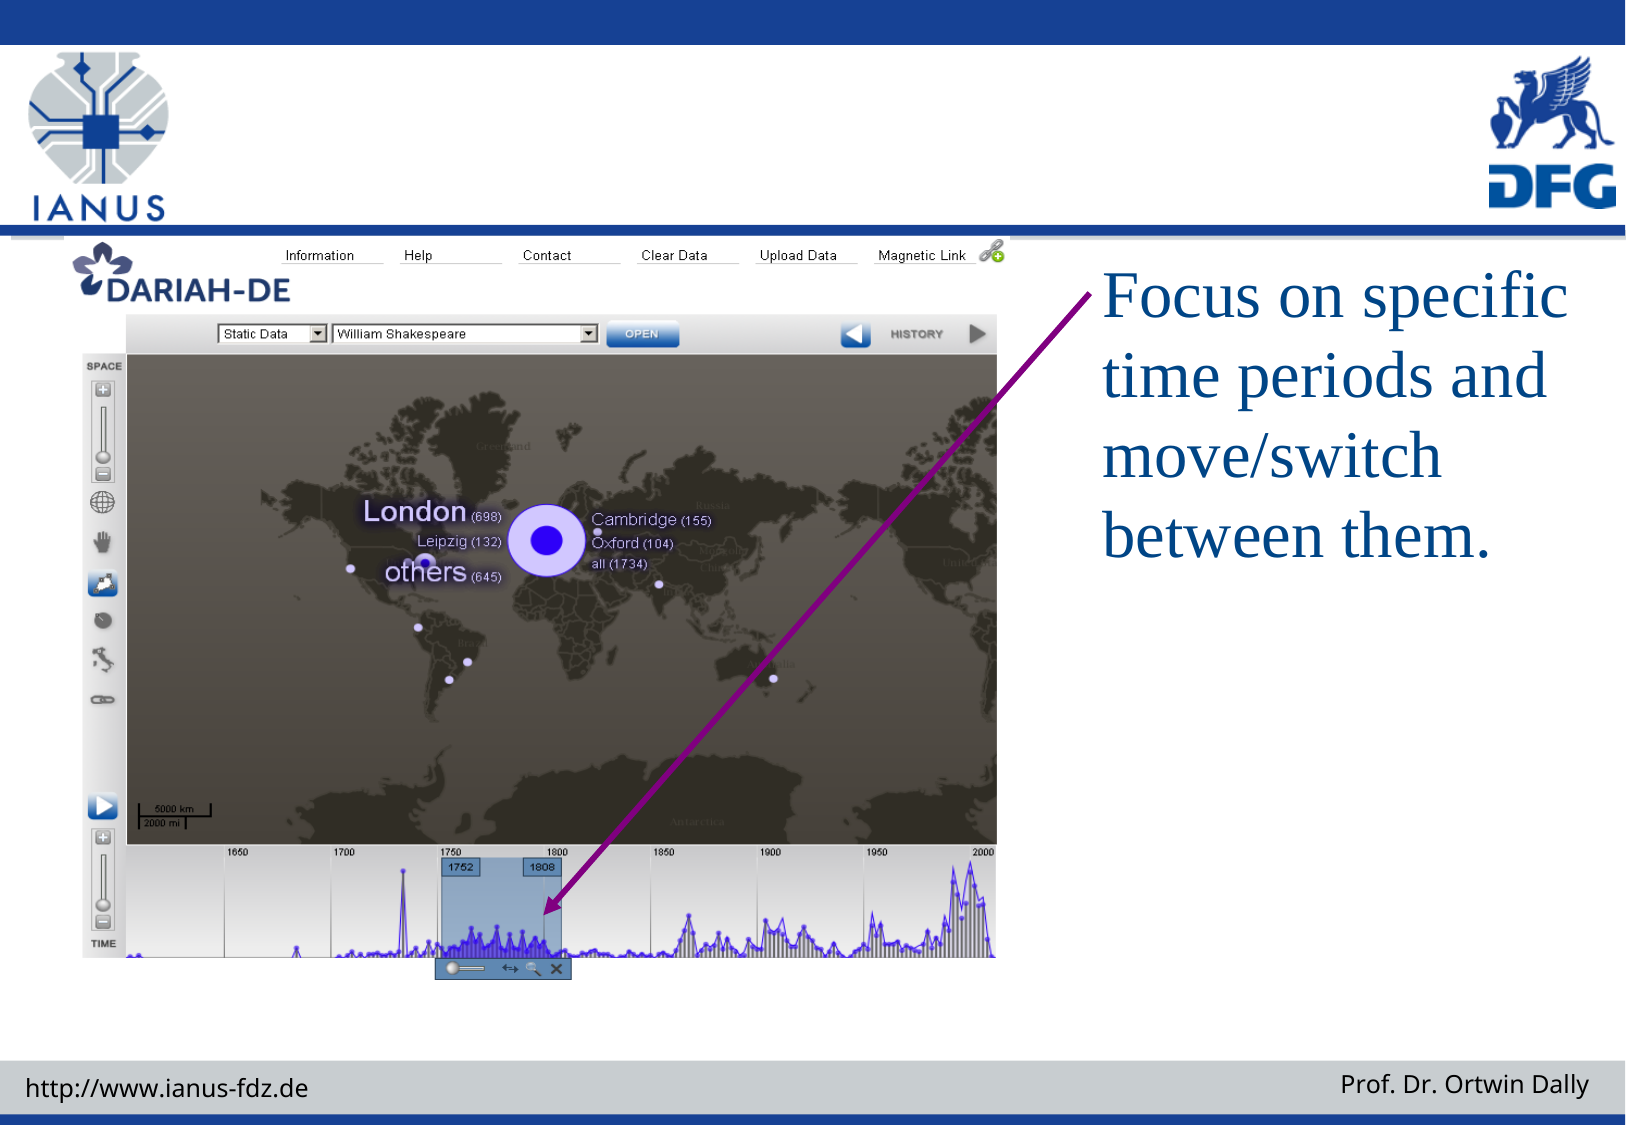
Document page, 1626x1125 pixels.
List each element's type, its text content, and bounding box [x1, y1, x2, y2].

text_box Focus on specific time periods and move/switch between them. [1087, 243, 1626, 977]
picture [1489, 54, 1616, 209]
picture [17, 45, 180, 224]
picture [64, 236, 1010, 984]
